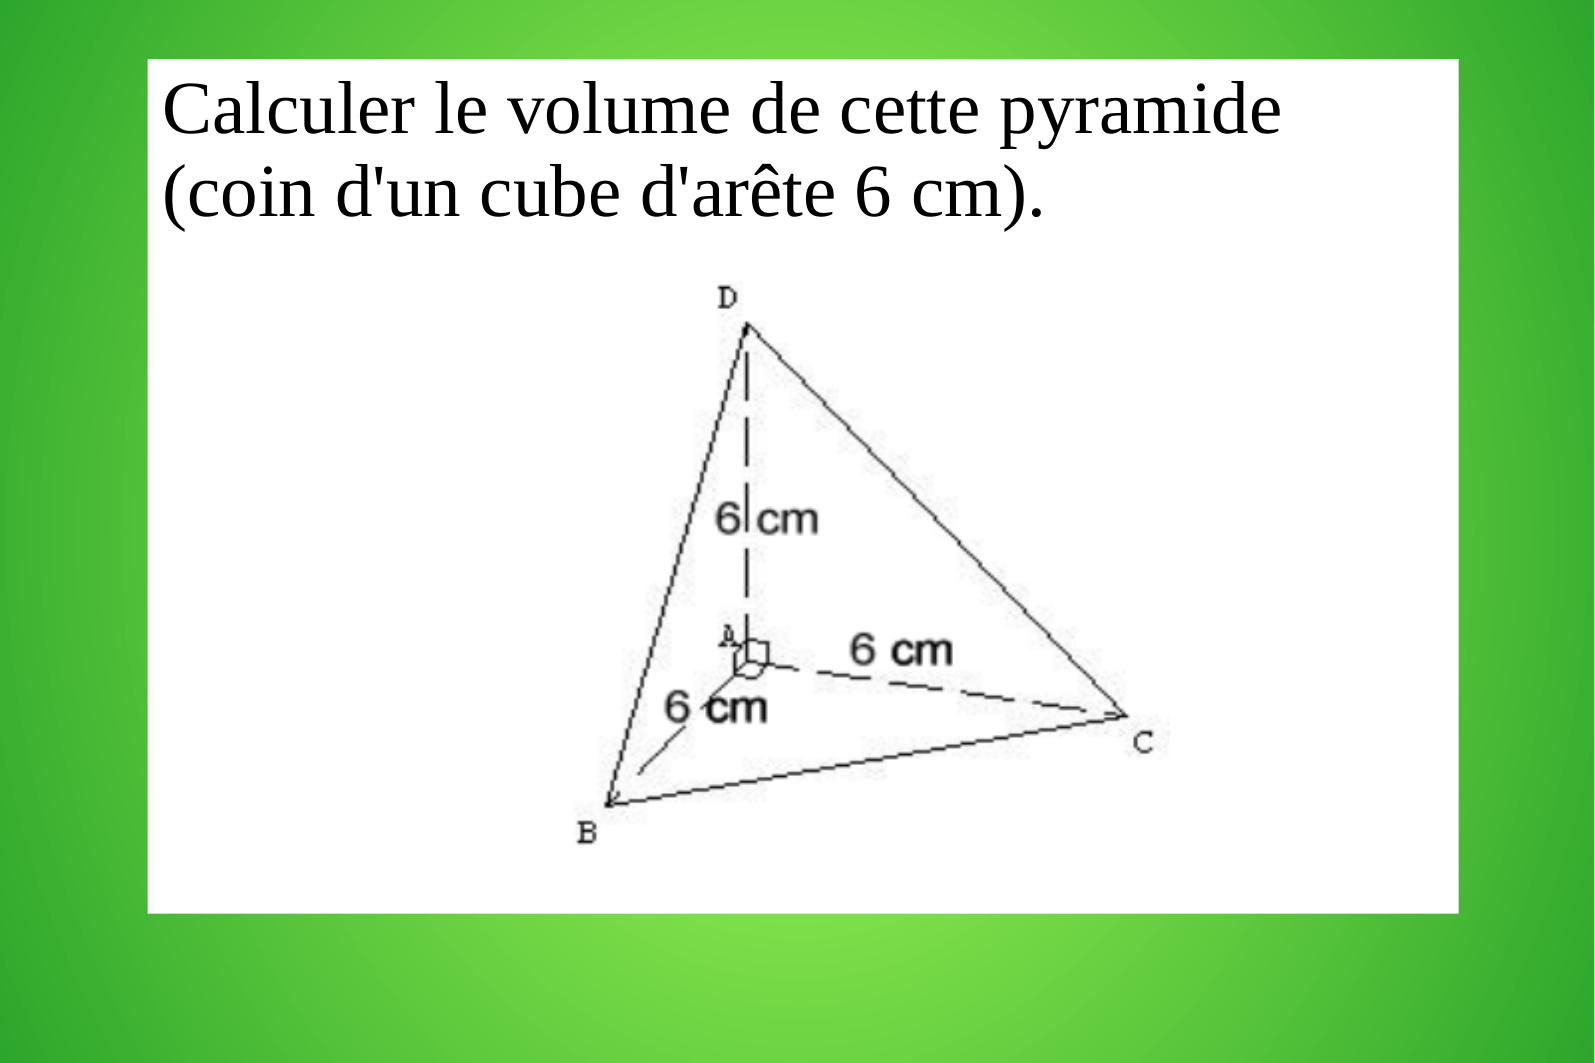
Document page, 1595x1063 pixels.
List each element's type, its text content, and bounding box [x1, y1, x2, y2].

text_box Calculer le volume de cette pyramide (coin d'un cube d'arête 6 cm). [147, 59, 1459, 914]
picture [0, 0, 1595, 1063]
